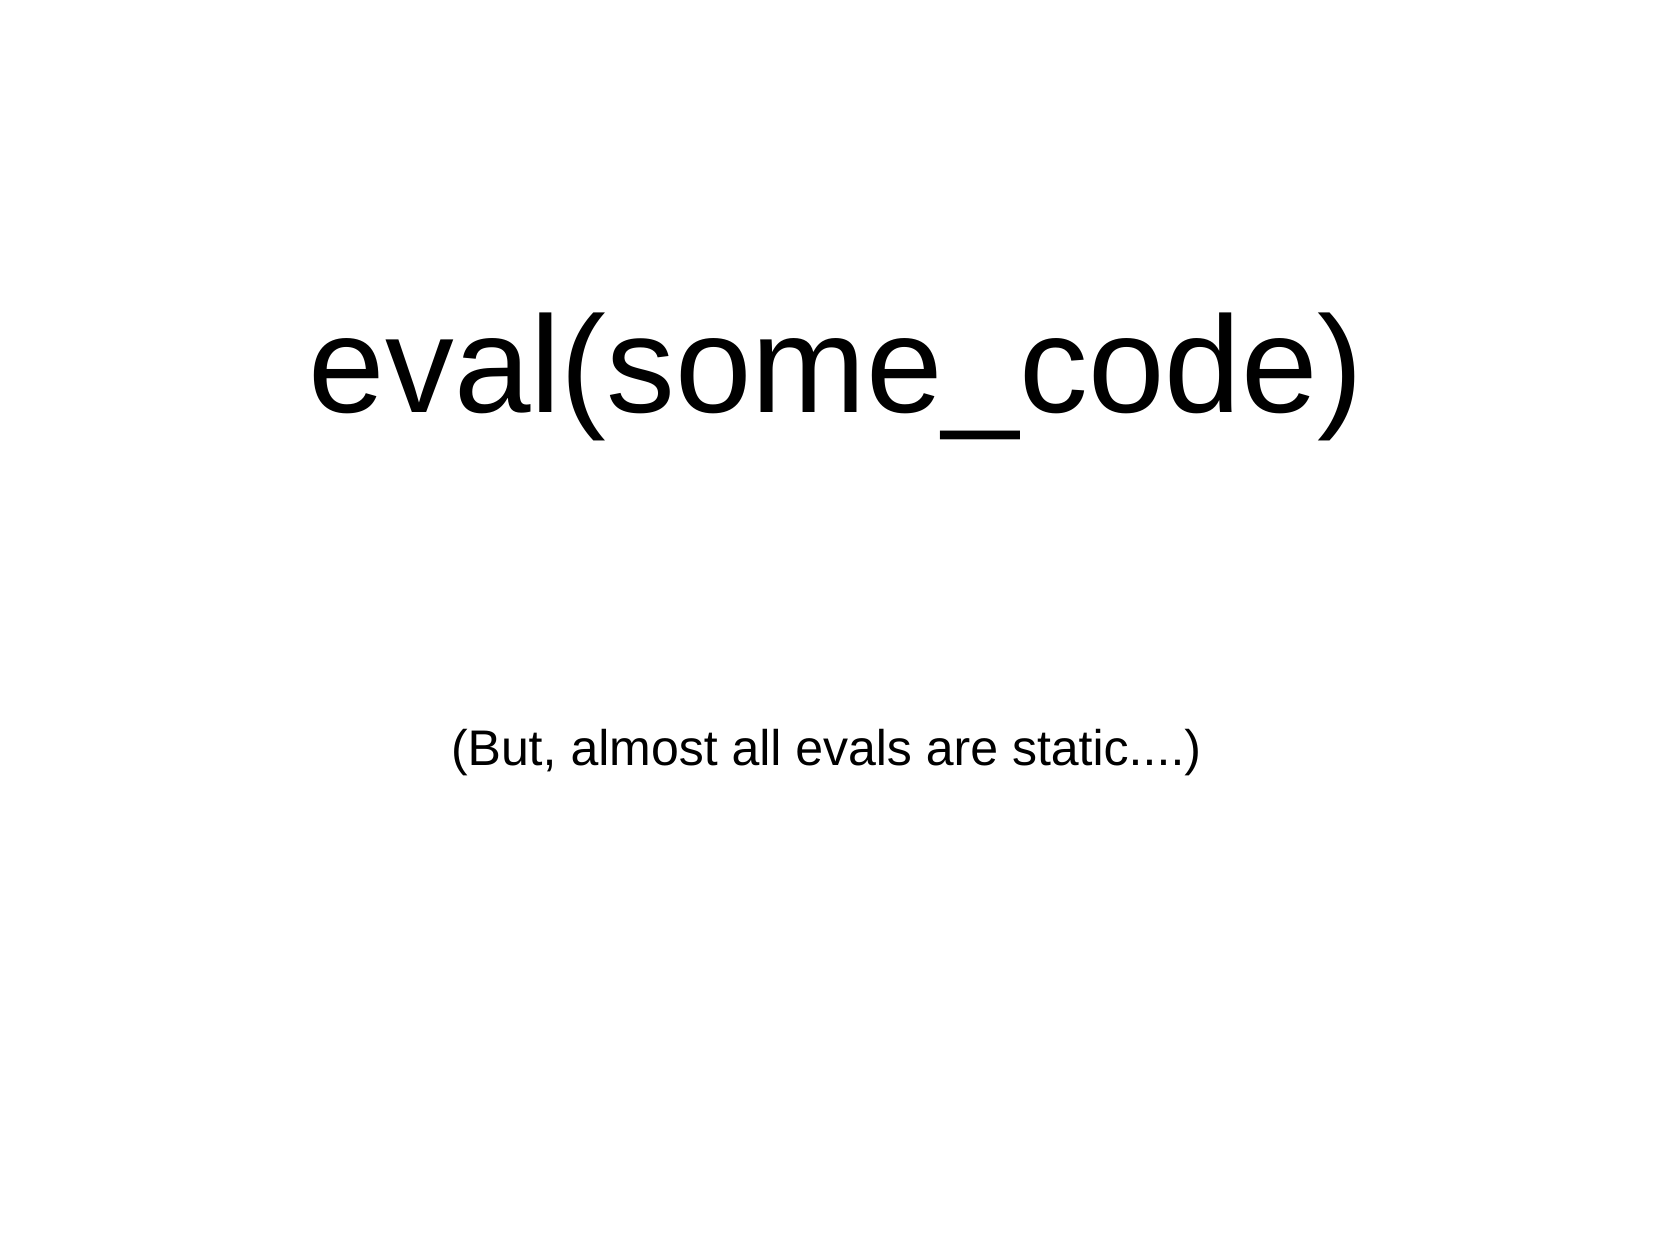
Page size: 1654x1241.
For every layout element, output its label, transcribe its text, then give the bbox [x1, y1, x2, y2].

text_box eval(some_code) [294, 280, 1379, 450]
text_box (But, almost all evals are static....) [436, 712, 1218, 784]
